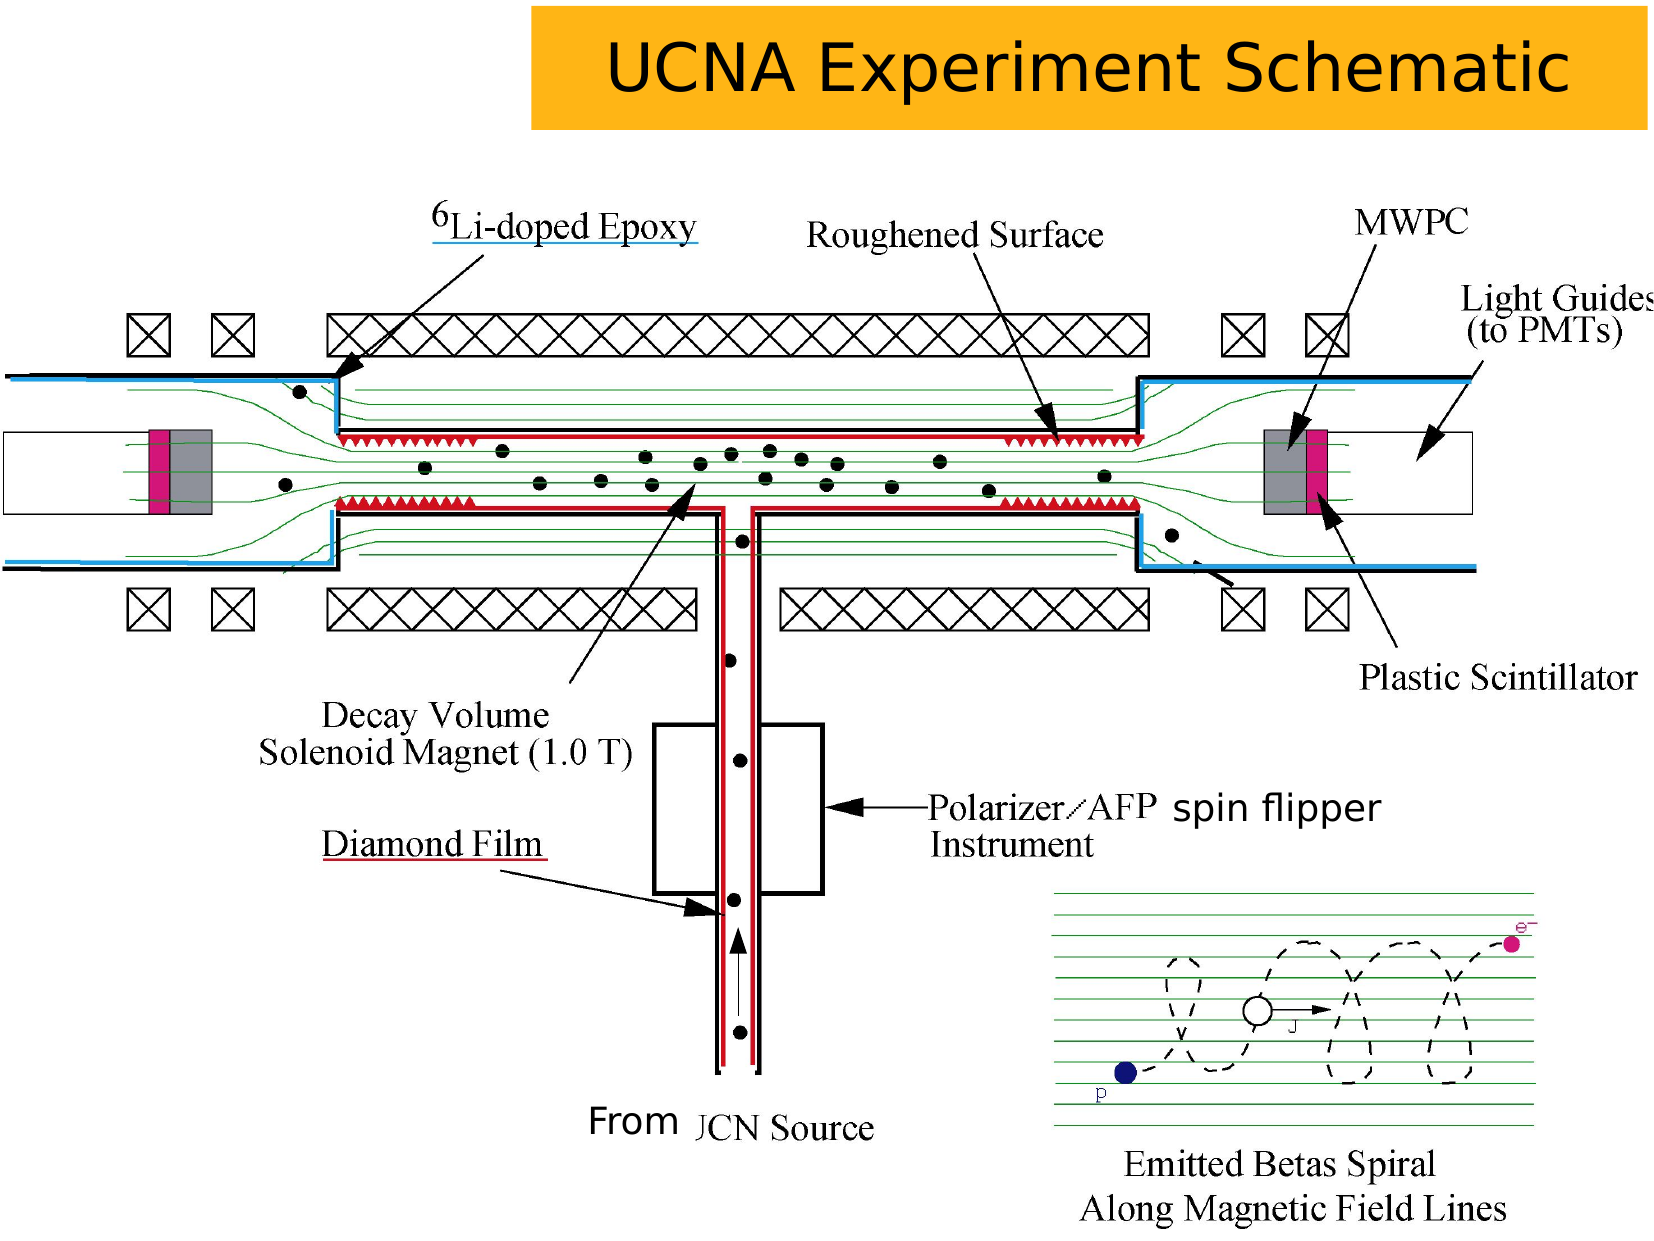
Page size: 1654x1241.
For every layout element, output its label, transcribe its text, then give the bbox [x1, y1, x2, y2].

picture [0, 87, 1654, 1232]
text_box From [572, 1092, 694, 1151]
text_box spin flipper [1157, 779, 1393, 838]
title UCNA Experiment Schematic [531, 5, 1648, 130]
